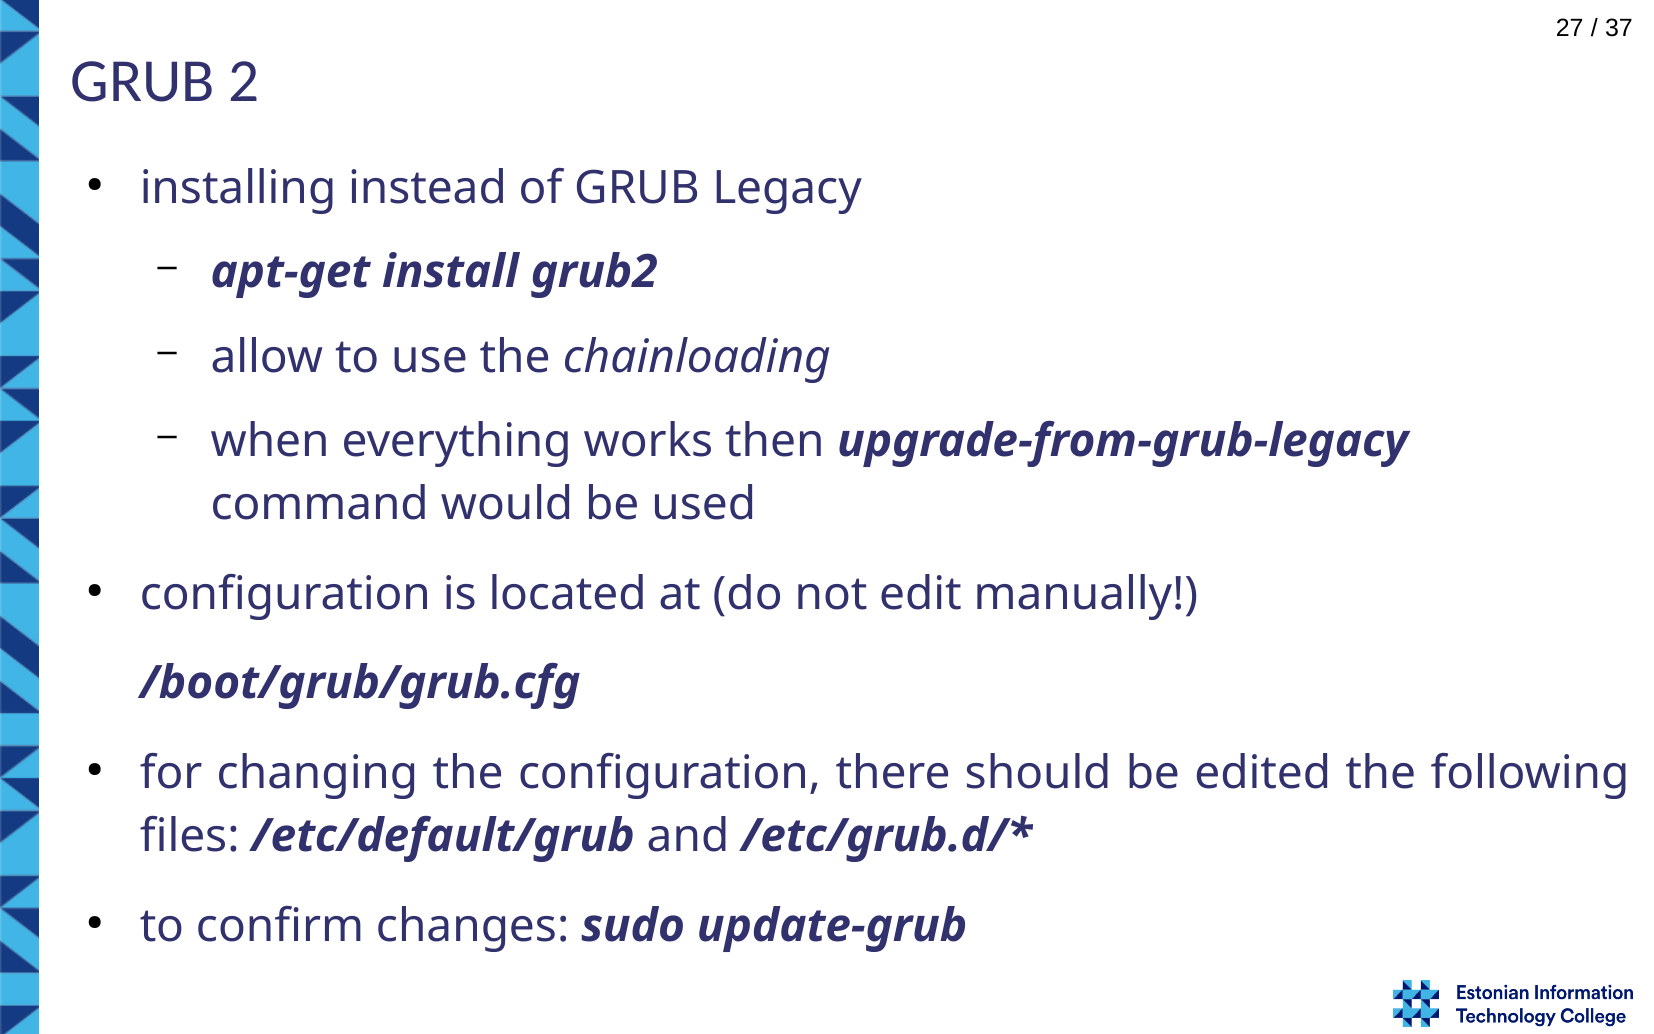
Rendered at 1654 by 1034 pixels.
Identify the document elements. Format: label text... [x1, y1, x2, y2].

picture [1393, 980, 1633, 1027]
title GRUB 2 [70, 41, 1630, 130]
list installing instead of GRUB Legacy apt-get install grub2 allow to use the chainloading when everything works then upgrade-from-grub-legacy command would be used configuration is located at (do not edit manually!) /boot/grub/grub.cfg for changing the configuration, there should be edited the following files: /etc/default/grub and /etc/grub.d/* to confirm changes: sudo update-grub [68, 153, 1630, 957]
